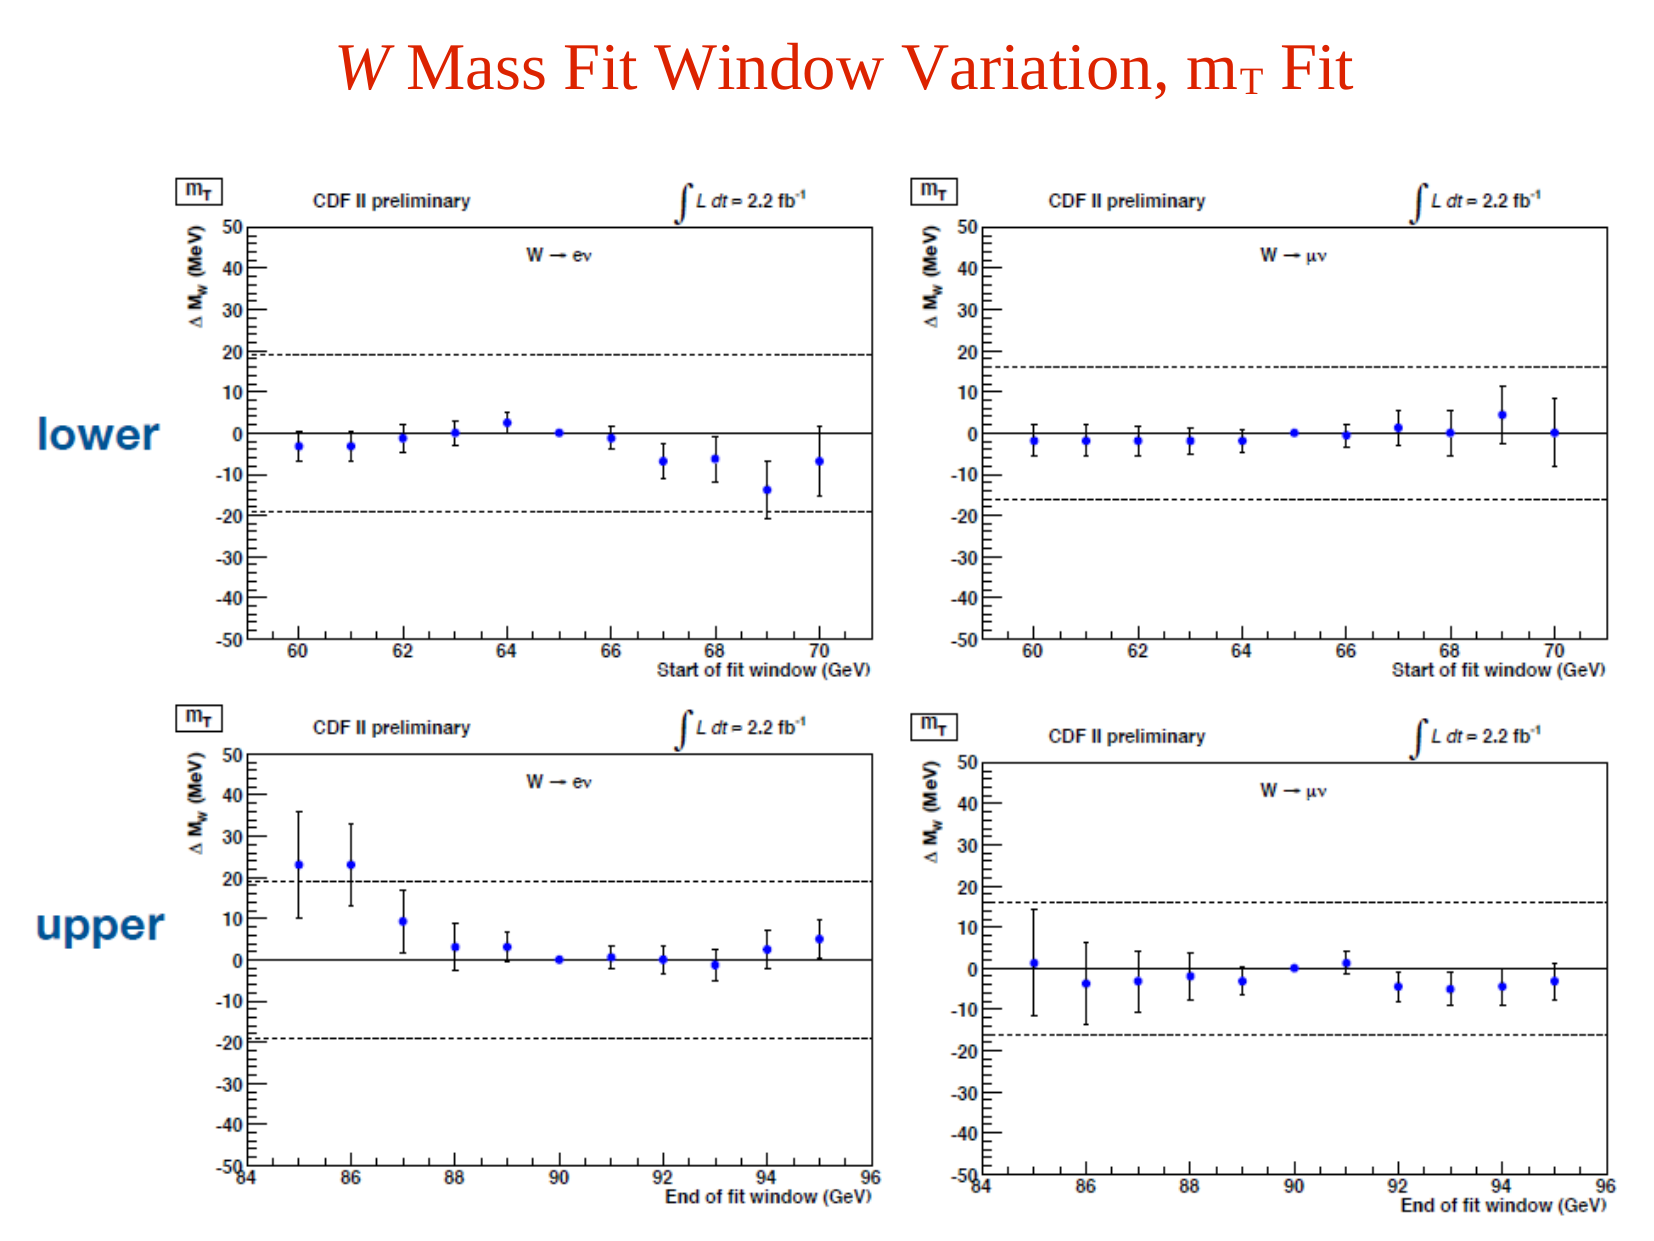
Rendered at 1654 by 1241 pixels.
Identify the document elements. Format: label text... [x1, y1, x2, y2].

picture [11, 152, 1639, 1235]
title W Mass Fit Window Variation, mT Fit [121, 0, 1534, 152]
